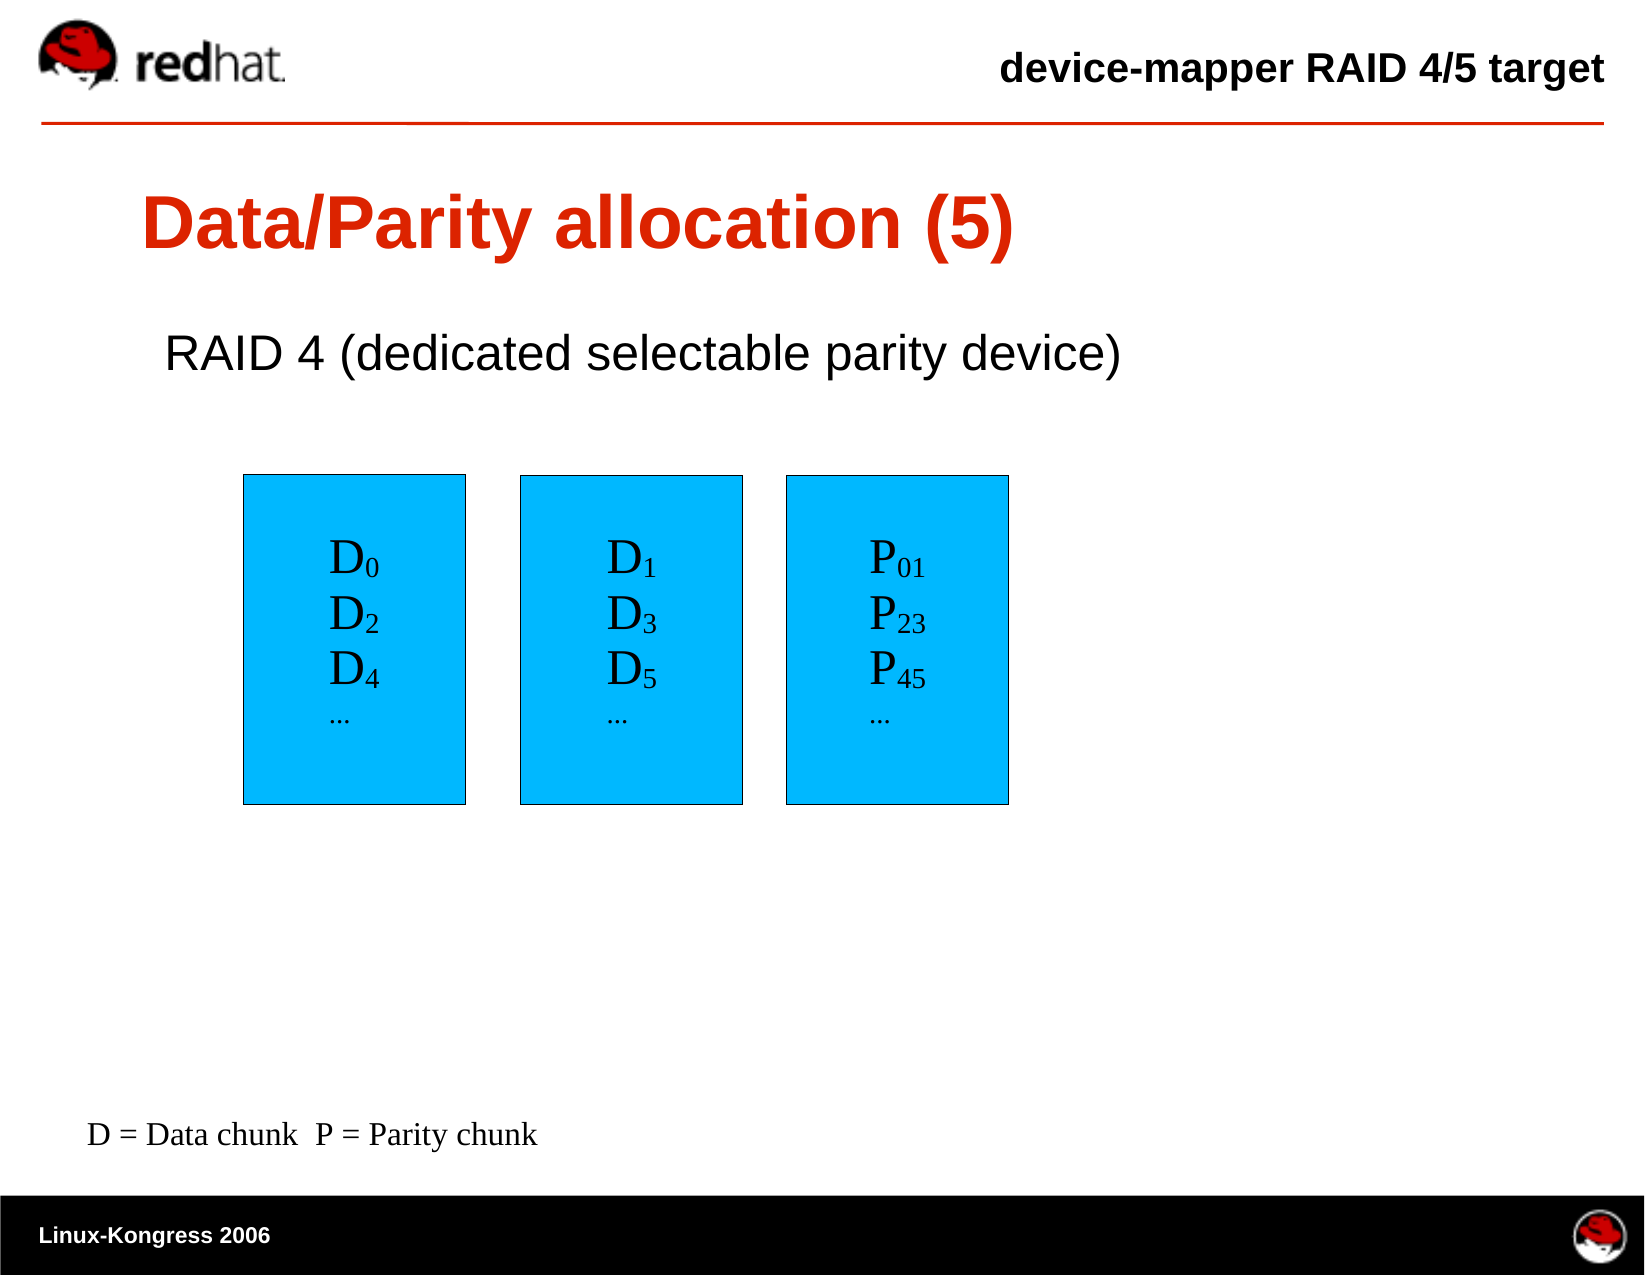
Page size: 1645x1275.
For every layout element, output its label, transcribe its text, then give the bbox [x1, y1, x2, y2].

picture [1568, 1206, 1632, 1270]
text_box device-mapper RAID 4/5 target [959, 44, 1606, 97]
text_box RAID 4 (dedicated selectable parity device) [150, 324, 1346, 419]
text_box P01 P23 P45 ... [786, 475, 1009, 805]
text_box D1 D3 D5 ... [520, 475, 743, 805]
text_box [0, 1195, 1645, 1275]
text_box D0 D2 D4 ... [243, 474, 466, 805]
text_box D = Data chunk P = Parity chunk [86, 1115, 539, 1162]
picture [37, 17, 285, 102]
text_box Linux-Kongress 2006 [38, 1222, 382, 1252]
text_box Data/Parity allocation (5) [141, 180, 755, 274]
